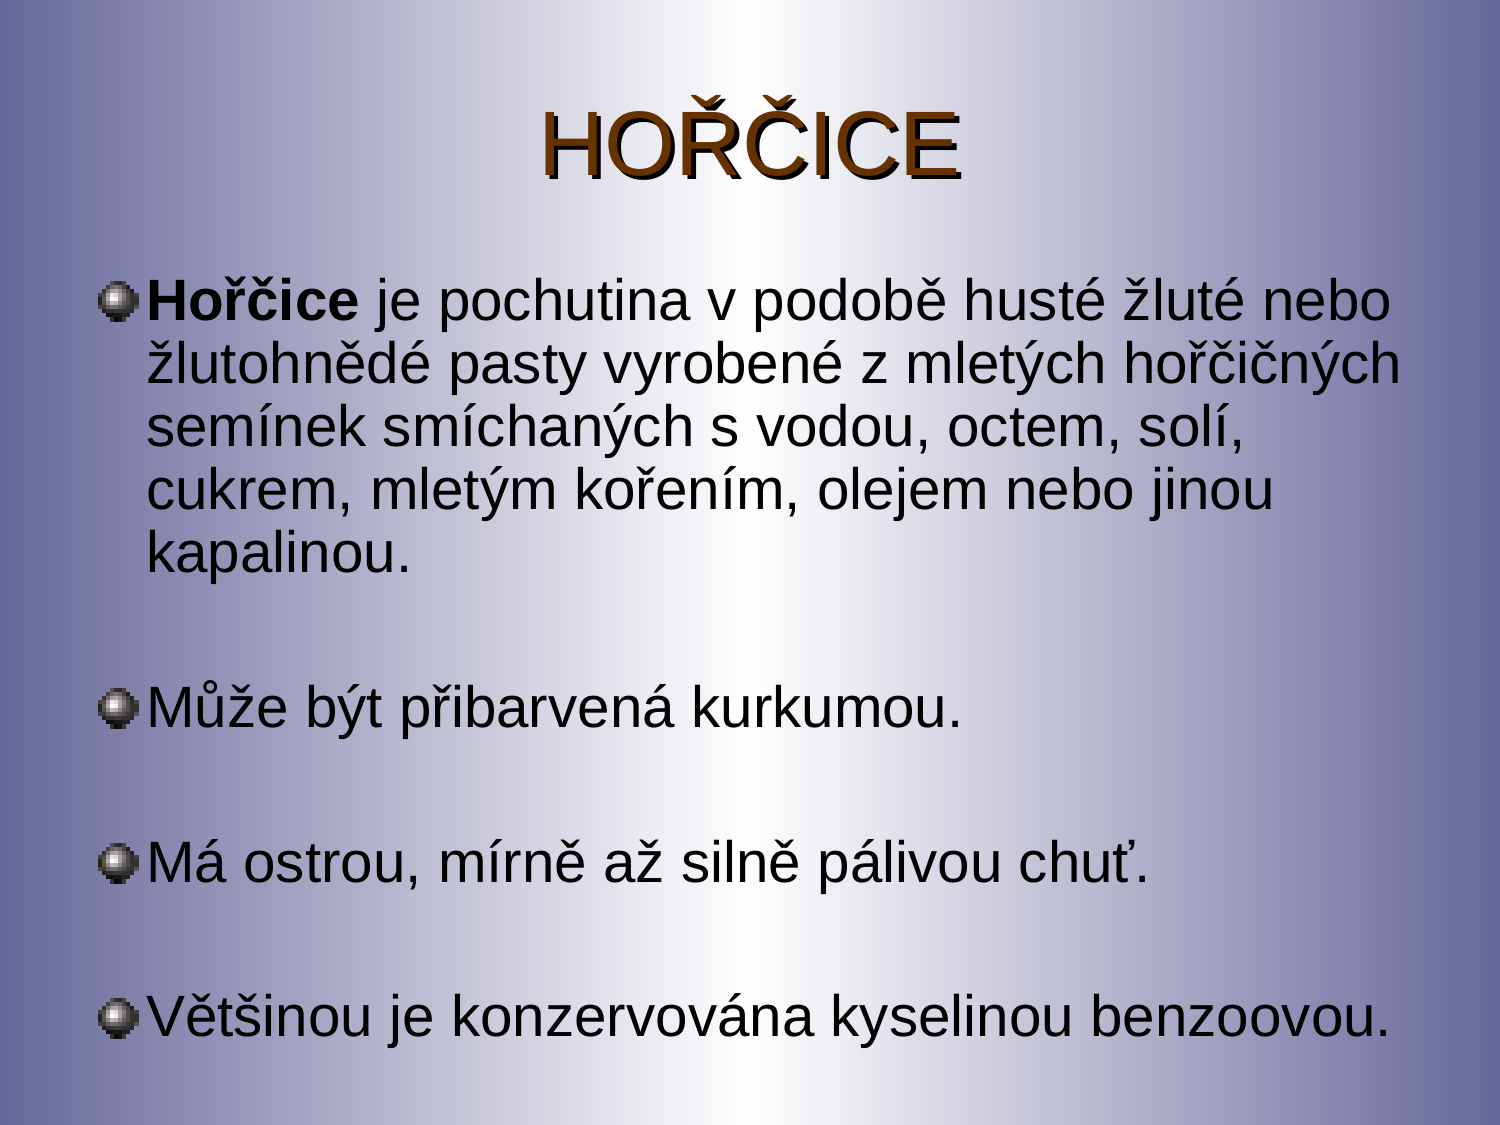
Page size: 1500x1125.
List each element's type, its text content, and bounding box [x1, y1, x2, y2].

list Hořčice je pochutina v podobě husté žluté nebo žlutohnědé pasty vyrobené z mletých hořčičných semínek smíchaných s vodou, octem, solí, cukrem, mletým kořením, olejem nebo jinou kapalinou. Může být přibarvená kurkumou. Má ostrou, mírně až silně pálivou chuť. Většinou je konzervována kyselinou benzoovou. [75, 262, 1426, 1125]
title HOŘČICE [75, 45, 1426, 233]
